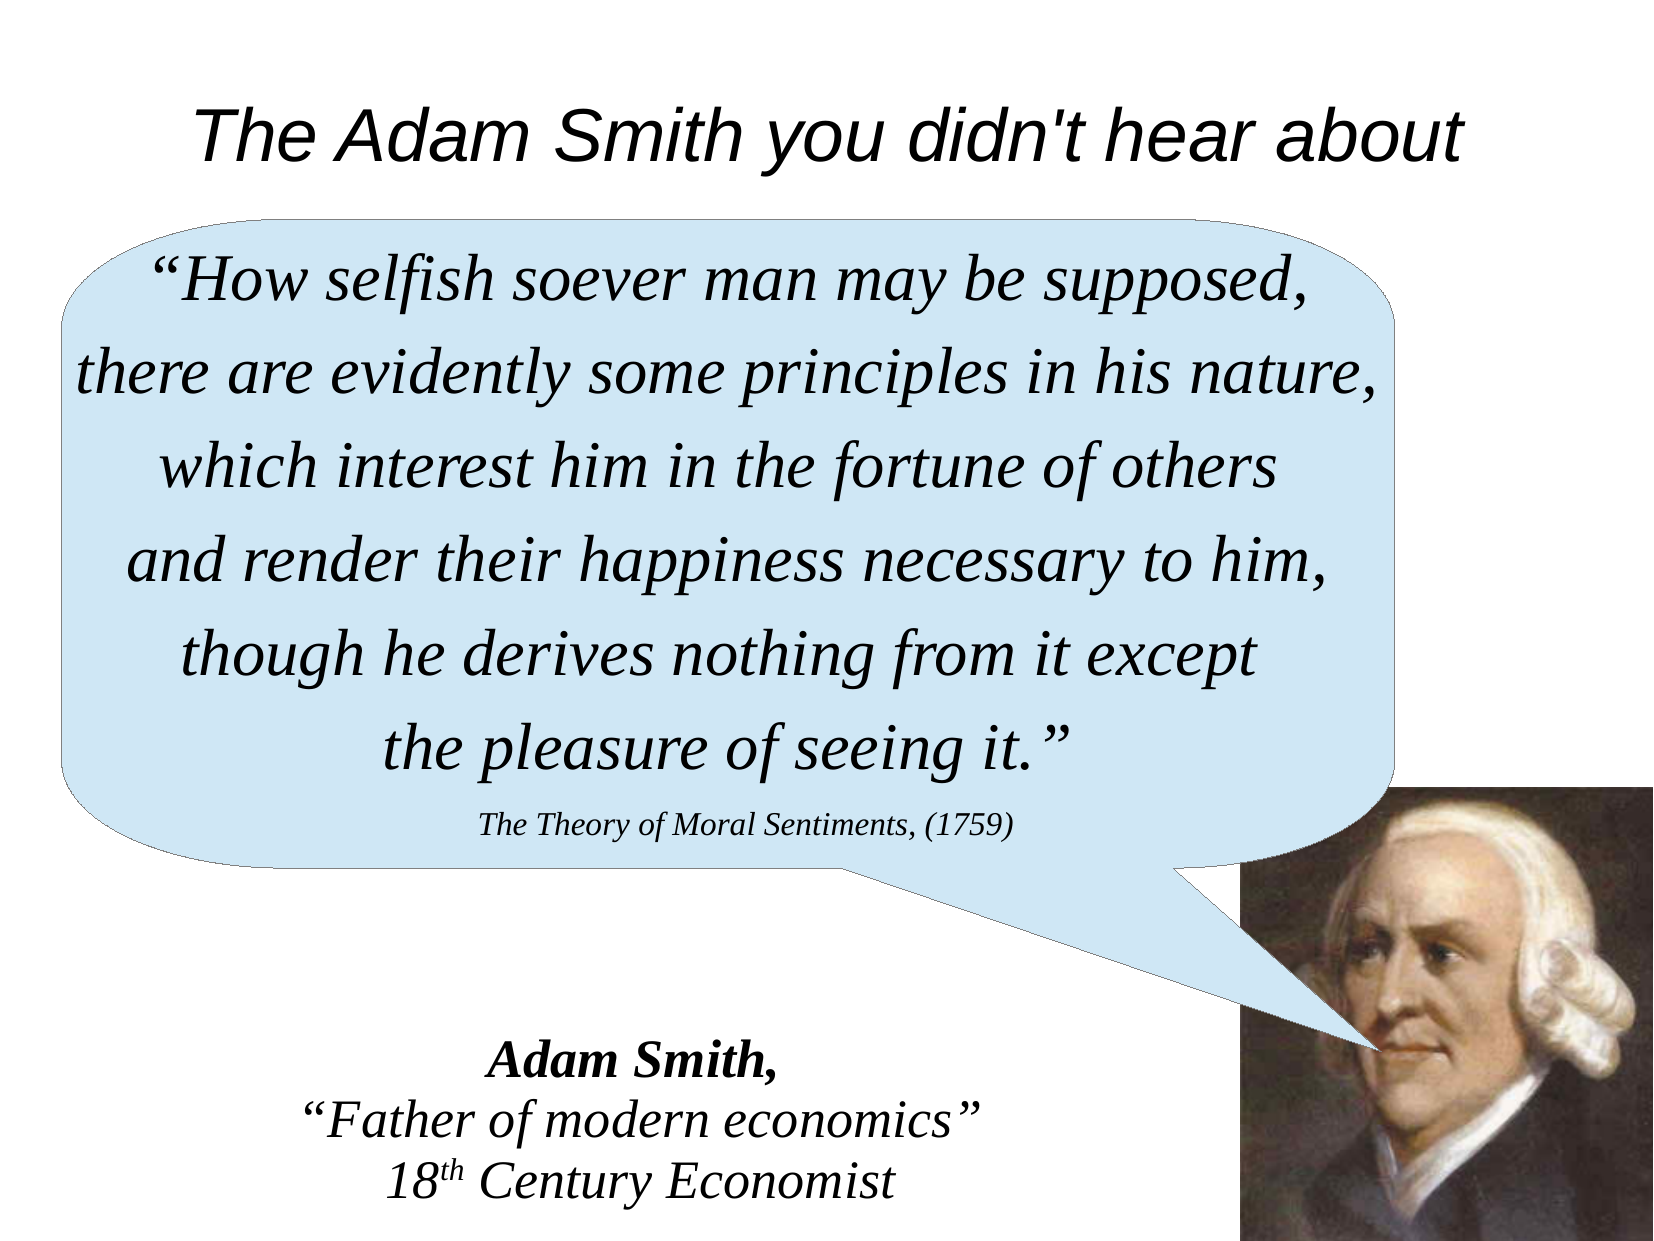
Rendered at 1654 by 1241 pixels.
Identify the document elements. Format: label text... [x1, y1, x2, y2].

picture [1240, 787, 1653, 1241]
text_box Adam Smith, “Father of modern economics” 18th Century Economist [38, 1021, 1243, 1152]
title The Adam Smith you didn't hear about [0, 31, 1653, 239]
text_box “How selfish soever man may be supposed, there are evidently some principles in his nature, which interest him in the fortune of others and render their happiness necessary to him, though he derives nothing from it except the pleasure of seeing it.” The Theory of Moral Sentiments, (1759) [61, 219, 1395, 1052]
